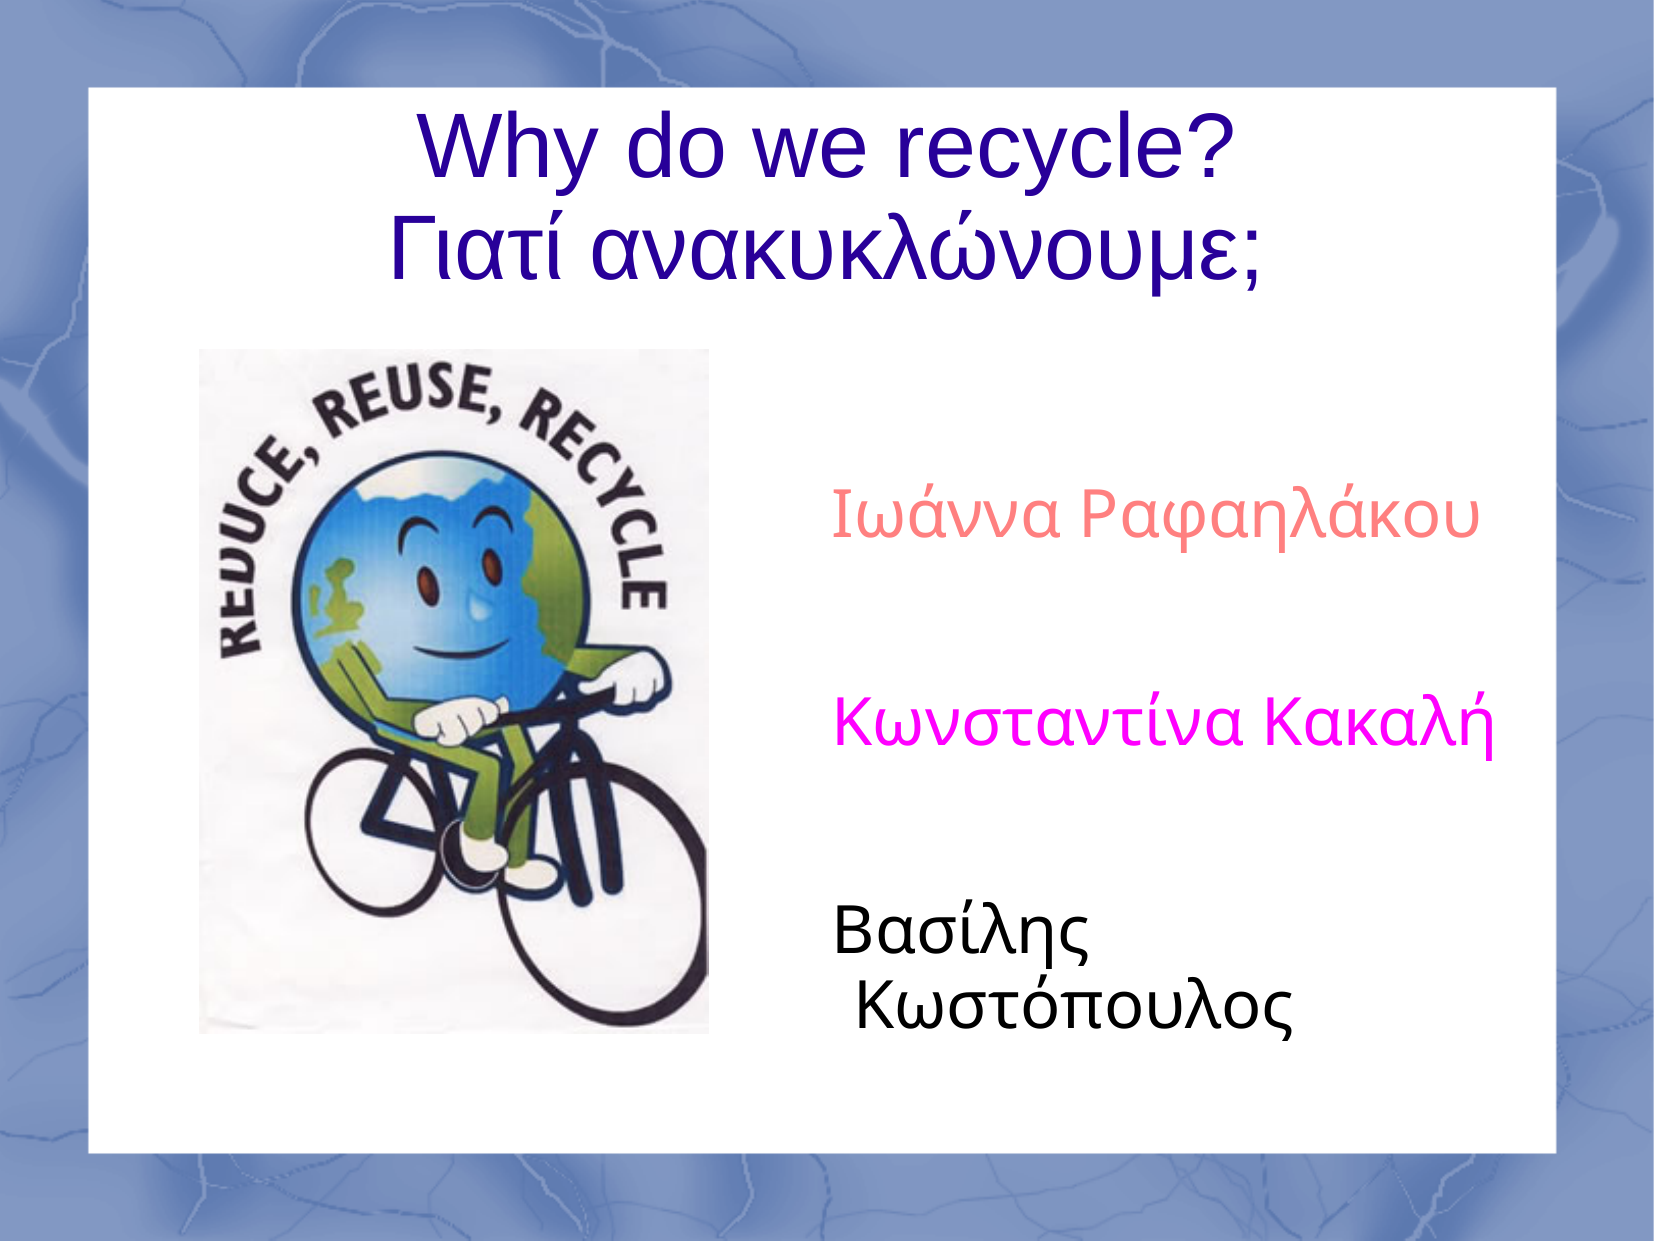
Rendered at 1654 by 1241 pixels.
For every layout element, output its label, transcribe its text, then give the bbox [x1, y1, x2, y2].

picture [0, 0, 1654, 1241]
title Why do we recycle? Γιατί ανακυκλώνουμε; [118, 37, 1536, 351]
list Ιωάννα Ραφαηλάκου Κωνσταντίνα Κακαλή Βασίλης Κωστόπουλος [797, 265, 1536, 1177]
